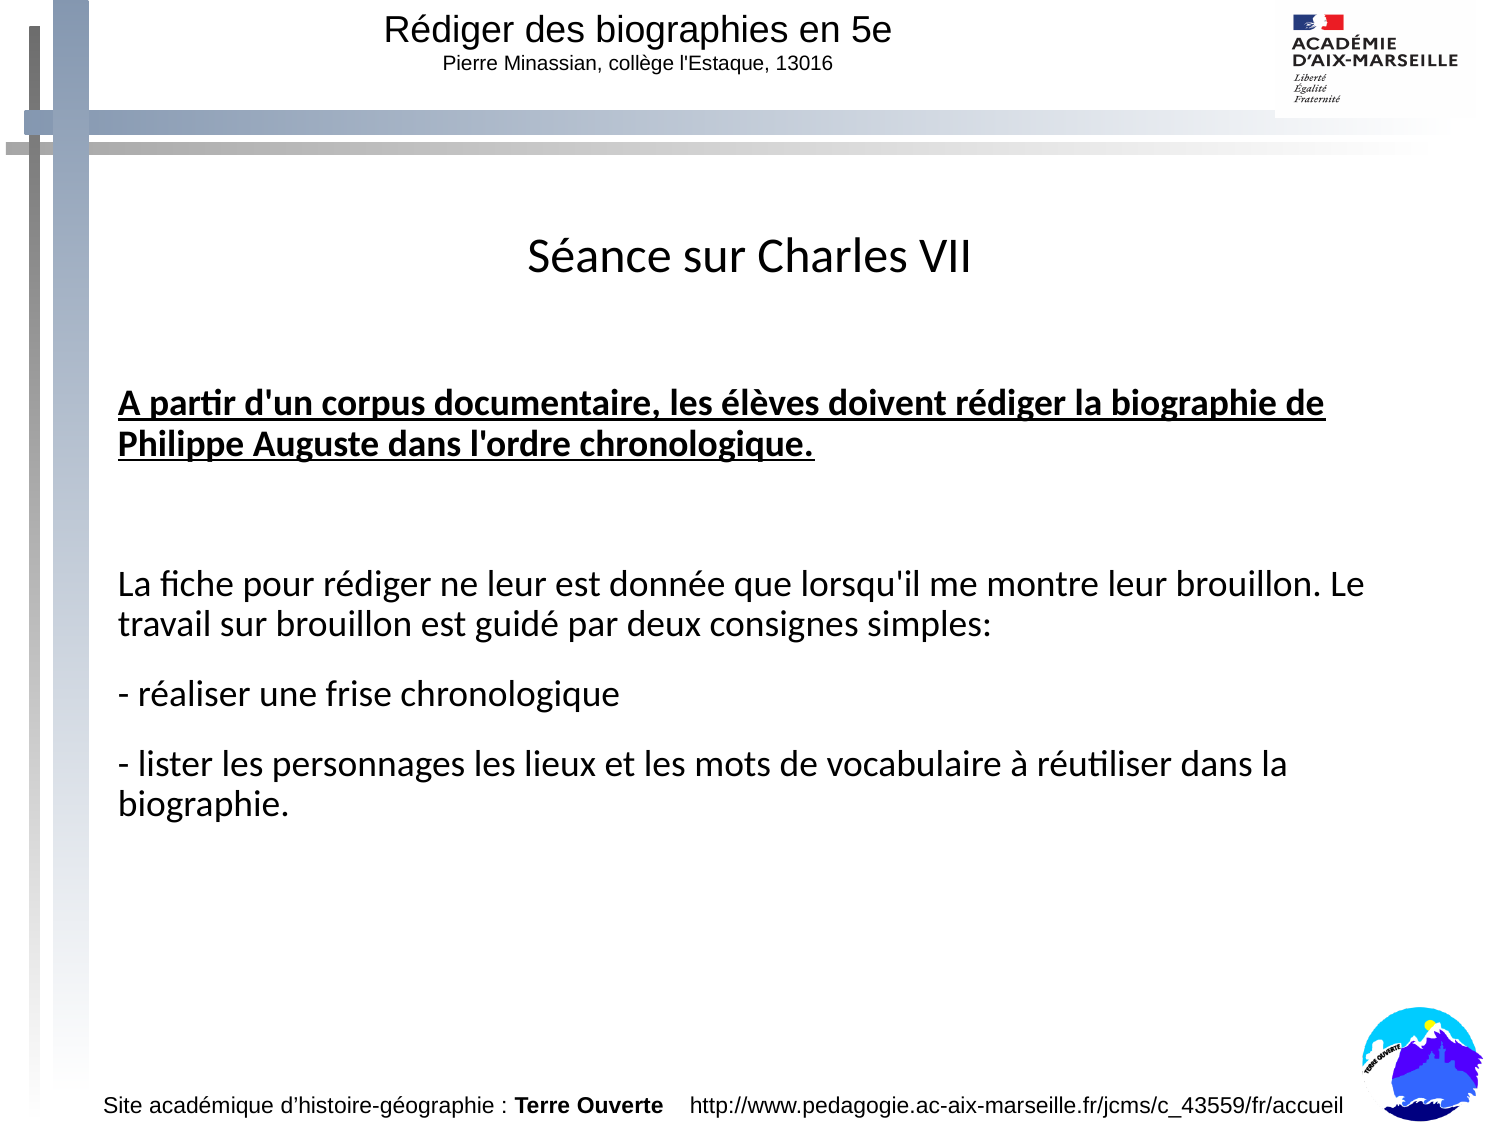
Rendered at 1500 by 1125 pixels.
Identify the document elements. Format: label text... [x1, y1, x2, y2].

text_box Site académique d’histoire-géographie : Terre Ouverte http://www.pedagogie.ac-aix-marseille.fr/jcms/c_43559/fr/accueil [88, 1083, 1361, 1125]
text_box Rédiger des biographies en 5e Pierre Minassian, collège l'Estaque, 13016 [88, 0, 1188, 83]
text_box [5, 0, 1454, 1121]
list Séance sur Charles VII A partir d'un corpus documentaire, les élèves doivent rédiger la biographie de Philippe Auguste dans l'ordre chronologique. La fiche pour rédiger ne leur est donnée que lorsqu'il me montre leur brouillon. Le travail sur brouillon est guidé par deux consignes simples: - réaliser une frise chronologique - lister les personnages les lieux et les mots de vocabulaire à réutiliser dans la biographie. [103, 222, 1397, 981]
picture [1360, 1006, 1484, 1122]
picture [1275, 0, 1476, 118]
